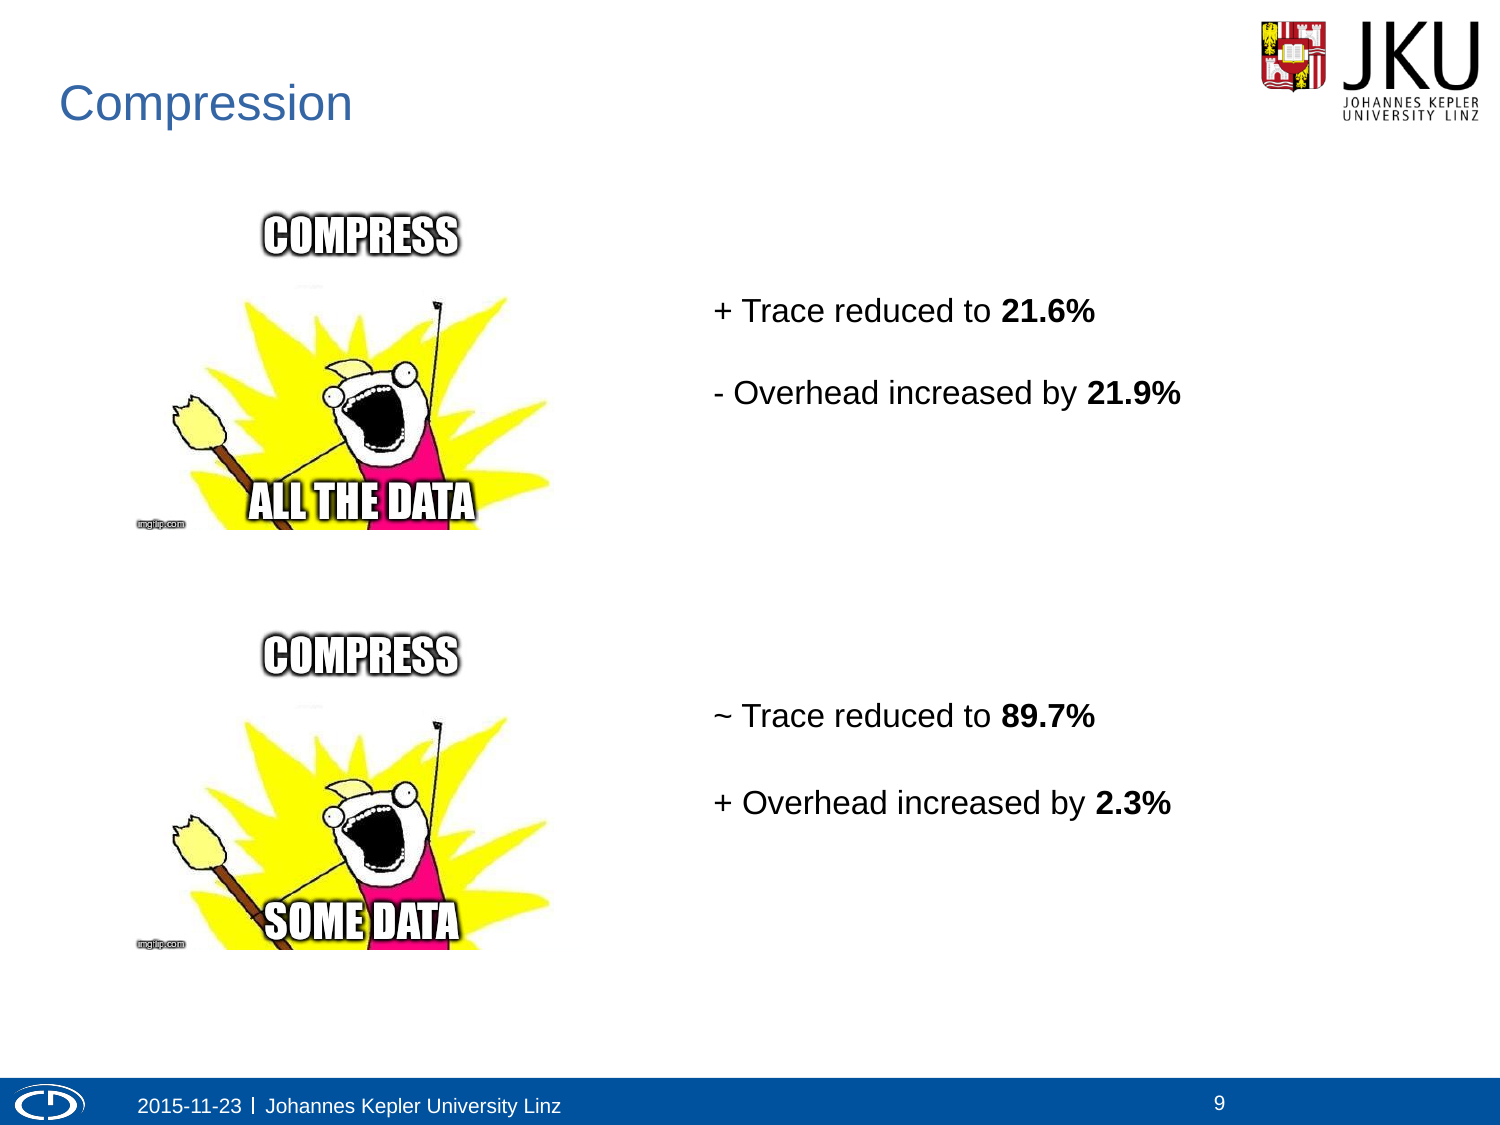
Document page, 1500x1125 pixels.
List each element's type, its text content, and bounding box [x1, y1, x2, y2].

text_box ~ Trace reduced to 89.7% [698, 690, 1111, 743]
text_box + Overhead increased by 2.3% [698, 777, 1187, 830]
text_box + Trace reduced to 21.6% [698, 285, 1111, 338]
picture [135, 629, 586, 950]
picture [1249, 7, 1495, 129]
title Compression [58, 58, 1004, 148]
picture [135, 209, 586, 530]
text_box - Overhead increased by 21.9% [698, 367, 1197, 421]
picture [11, 1077, 88, 1125]
